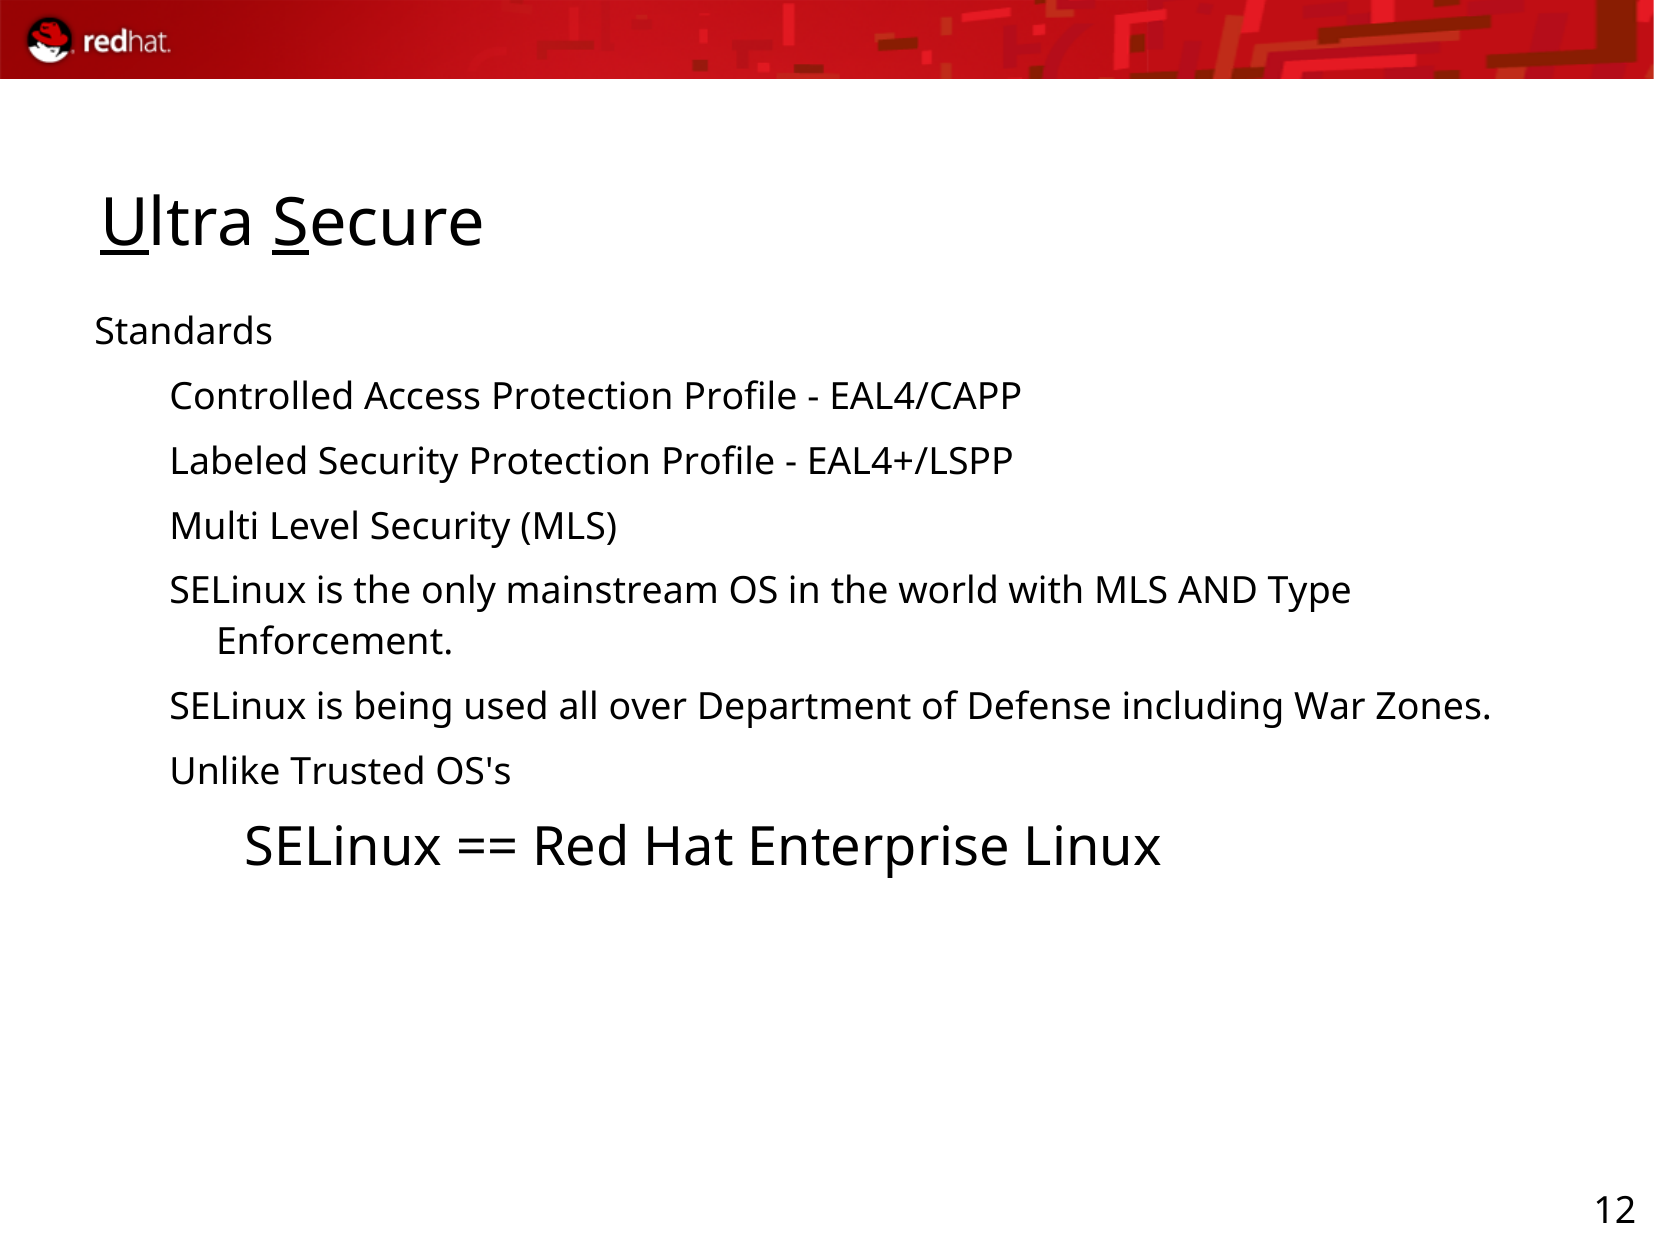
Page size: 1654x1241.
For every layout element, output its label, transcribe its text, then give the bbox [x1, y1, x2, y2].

picture [0, 0, 1654, 79]
list Standards Controlled Access Protection Profile - EAL4/CAPP Labeled Security Protection Profile - EAL4+/LSPP Multi Level Security (MLS) SELinux is the only mainstream OS in the world with MLS AND Type Enforcement. SELinux is being used all over Department of Defense including War Zones. Unlike Trusted OS's SELinux == Red Hat Enterprise Linux [94, 304, 1500, 1174]
title Ultra Secure [100, 164, 1506, 275]
